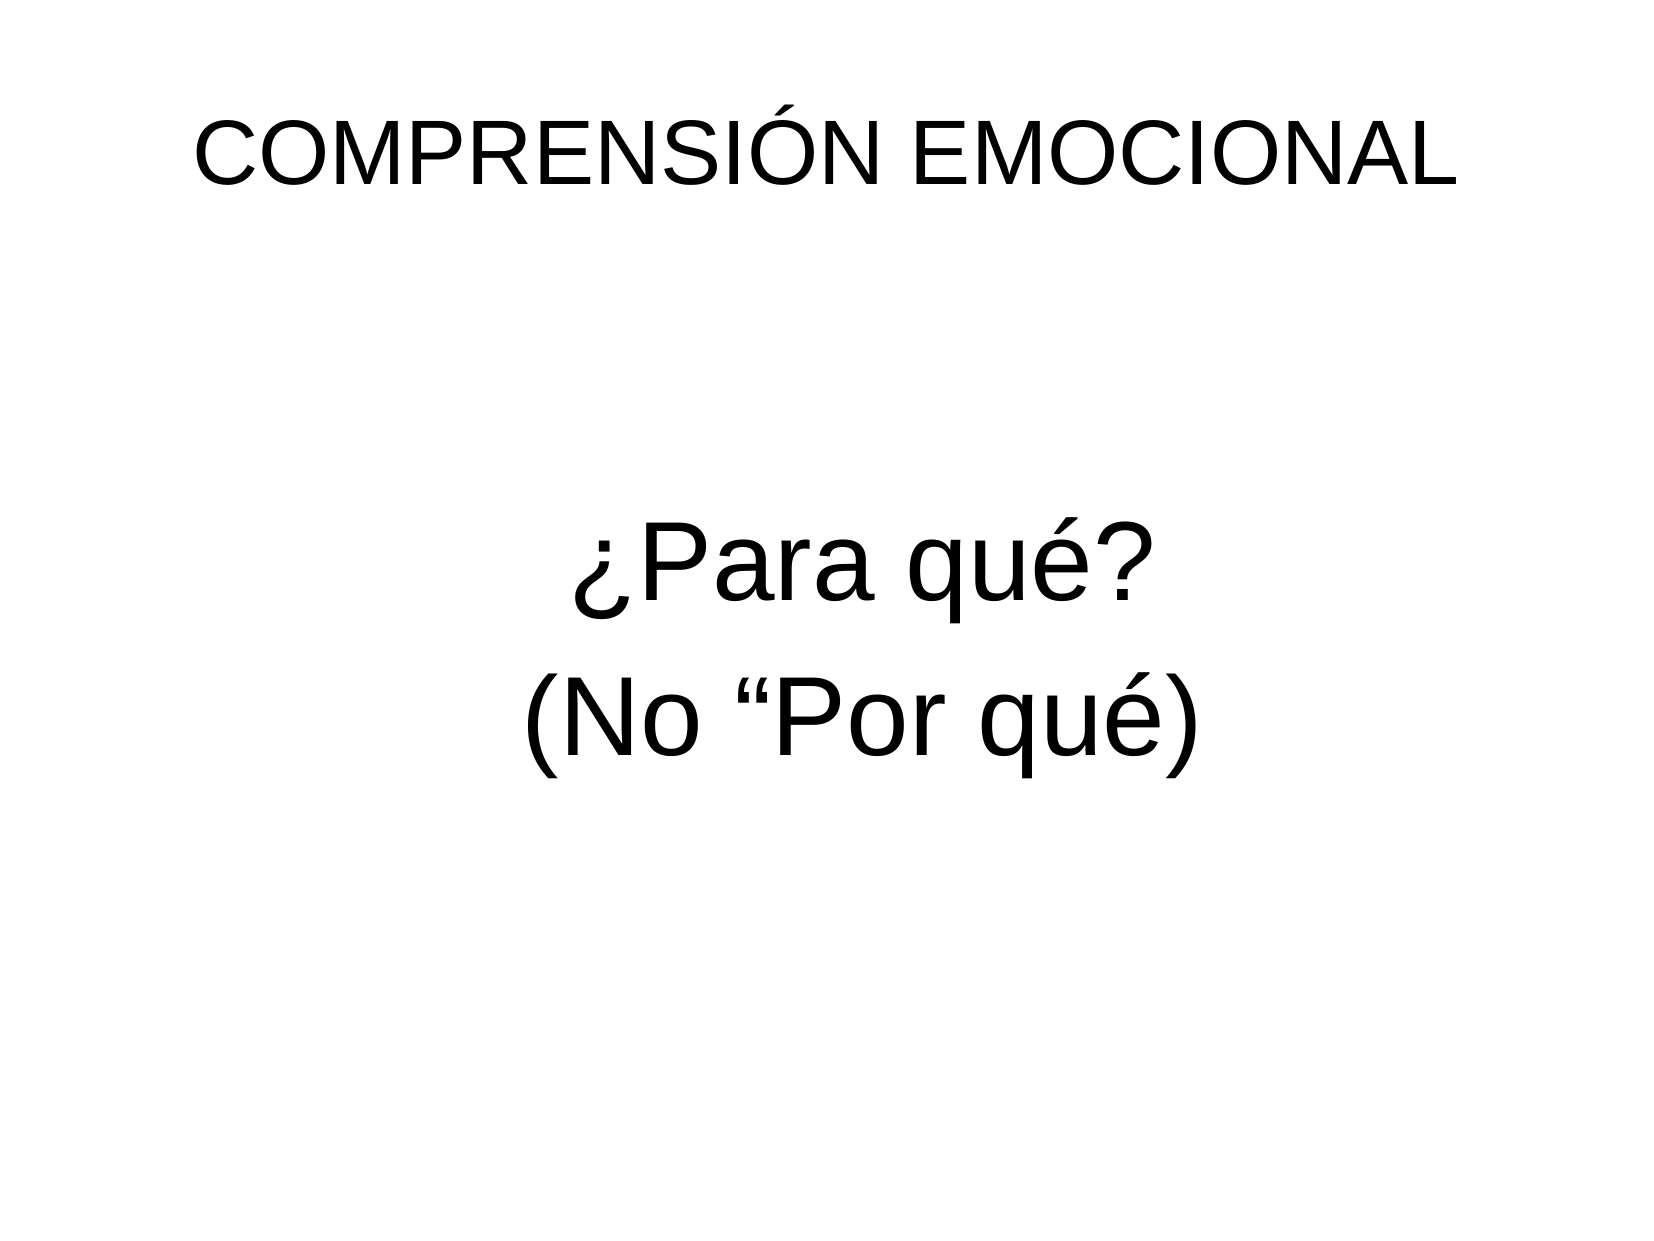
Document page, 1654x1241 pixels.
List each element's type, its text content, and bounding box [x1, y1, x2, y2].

list ¿Para qué? (No “Por qué) [82, 290, 1571, 1109]
title COMPRENSIÓN EMOCIONAL [82, 49, 1571, 257]
